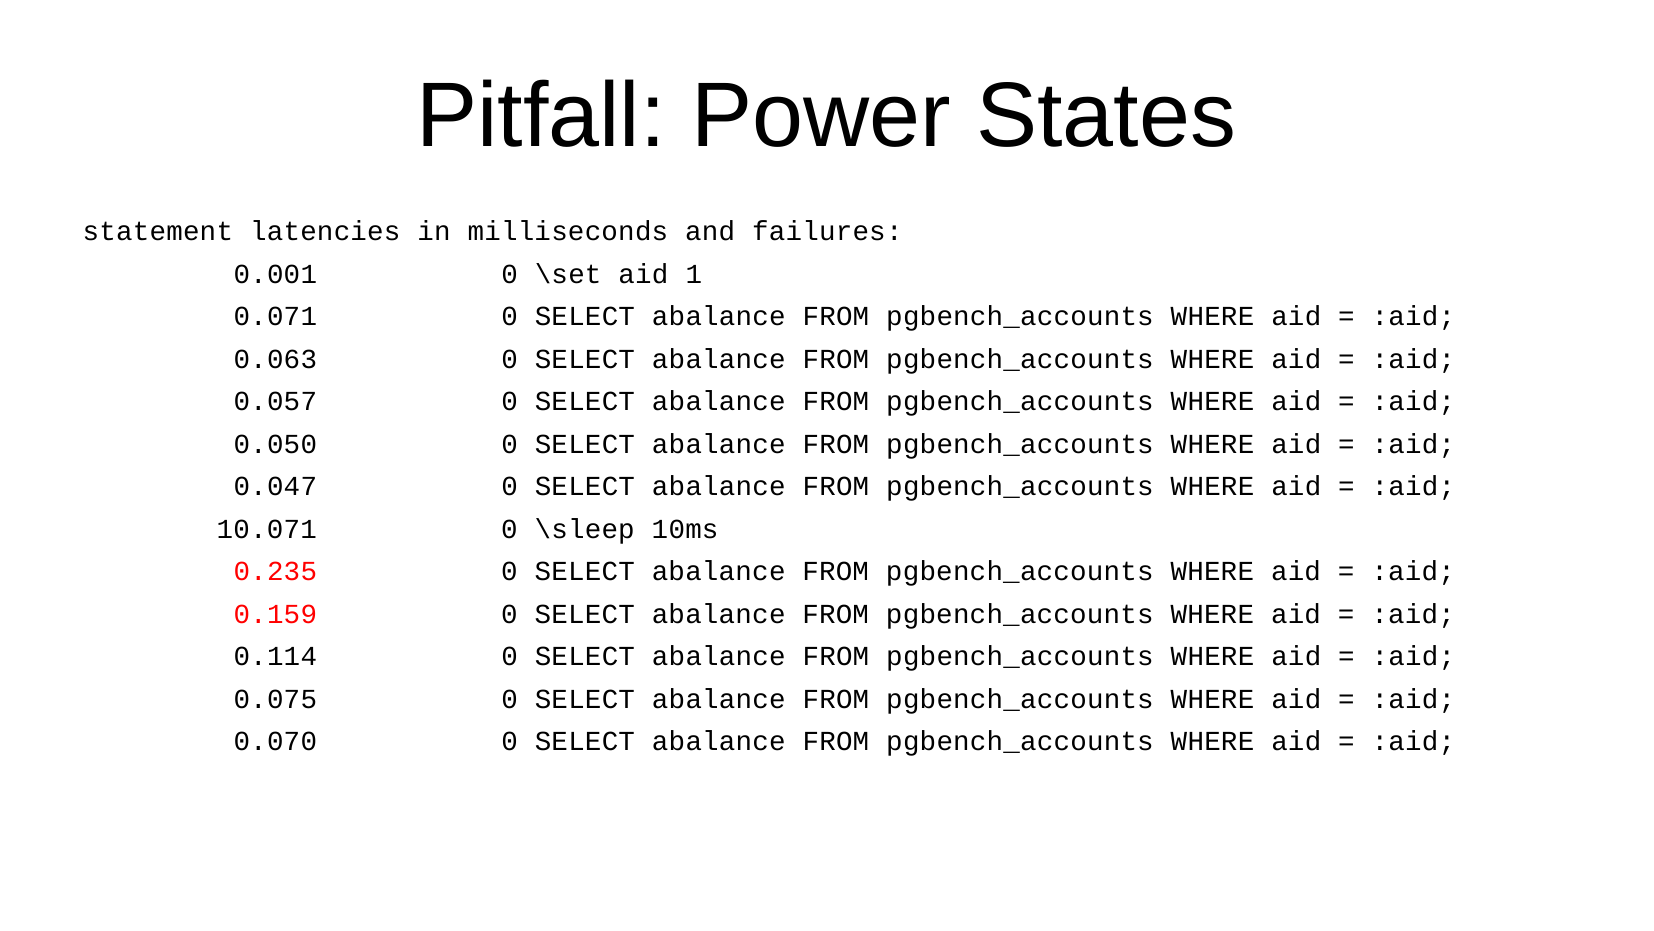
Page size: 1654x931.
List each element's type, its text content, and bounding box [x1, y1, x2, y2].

list statement latencies in milliseconds and failures: 0.001 0 \set aid 1 0.071 0 SELECT abalance FROM pgbench_accounts WHERE aid = :aid; 0.063 0 SELECT abalance FROM pgbench_accounts WHERE aid = :aid; 0.057 0 SELECT abalance FROM pgbench_accounts WHERE aid = :aid; 0.050 0 SELECT abalance FROM pgbench_accounts WHERE aid = :aid; 0.047 0 SELECT abalance FROM pgbench_accounts WHERE aid = :aid; 10.071 0 \sleep 10ms 0.235 0 SELECT abalance FROM pgbench_accounts WHERE aid = :aid; 0.159 0 SELECT abalance FROM pgbench_accounts WHERE aid = :aid; 0.114 0 SELECT abalance FROM pgbench_accounts WHERE aid = :aid; 0.075 0 SELECT abalance FROM pgbench_accounts WHERE aid = :aid; 0.070 0 SELECT abalance FROM pgbench_accounts WHERE aid = :aid; [82, 217, 1571, 931]
title Pitfall: Power States [82, 37, 1571, 193]
